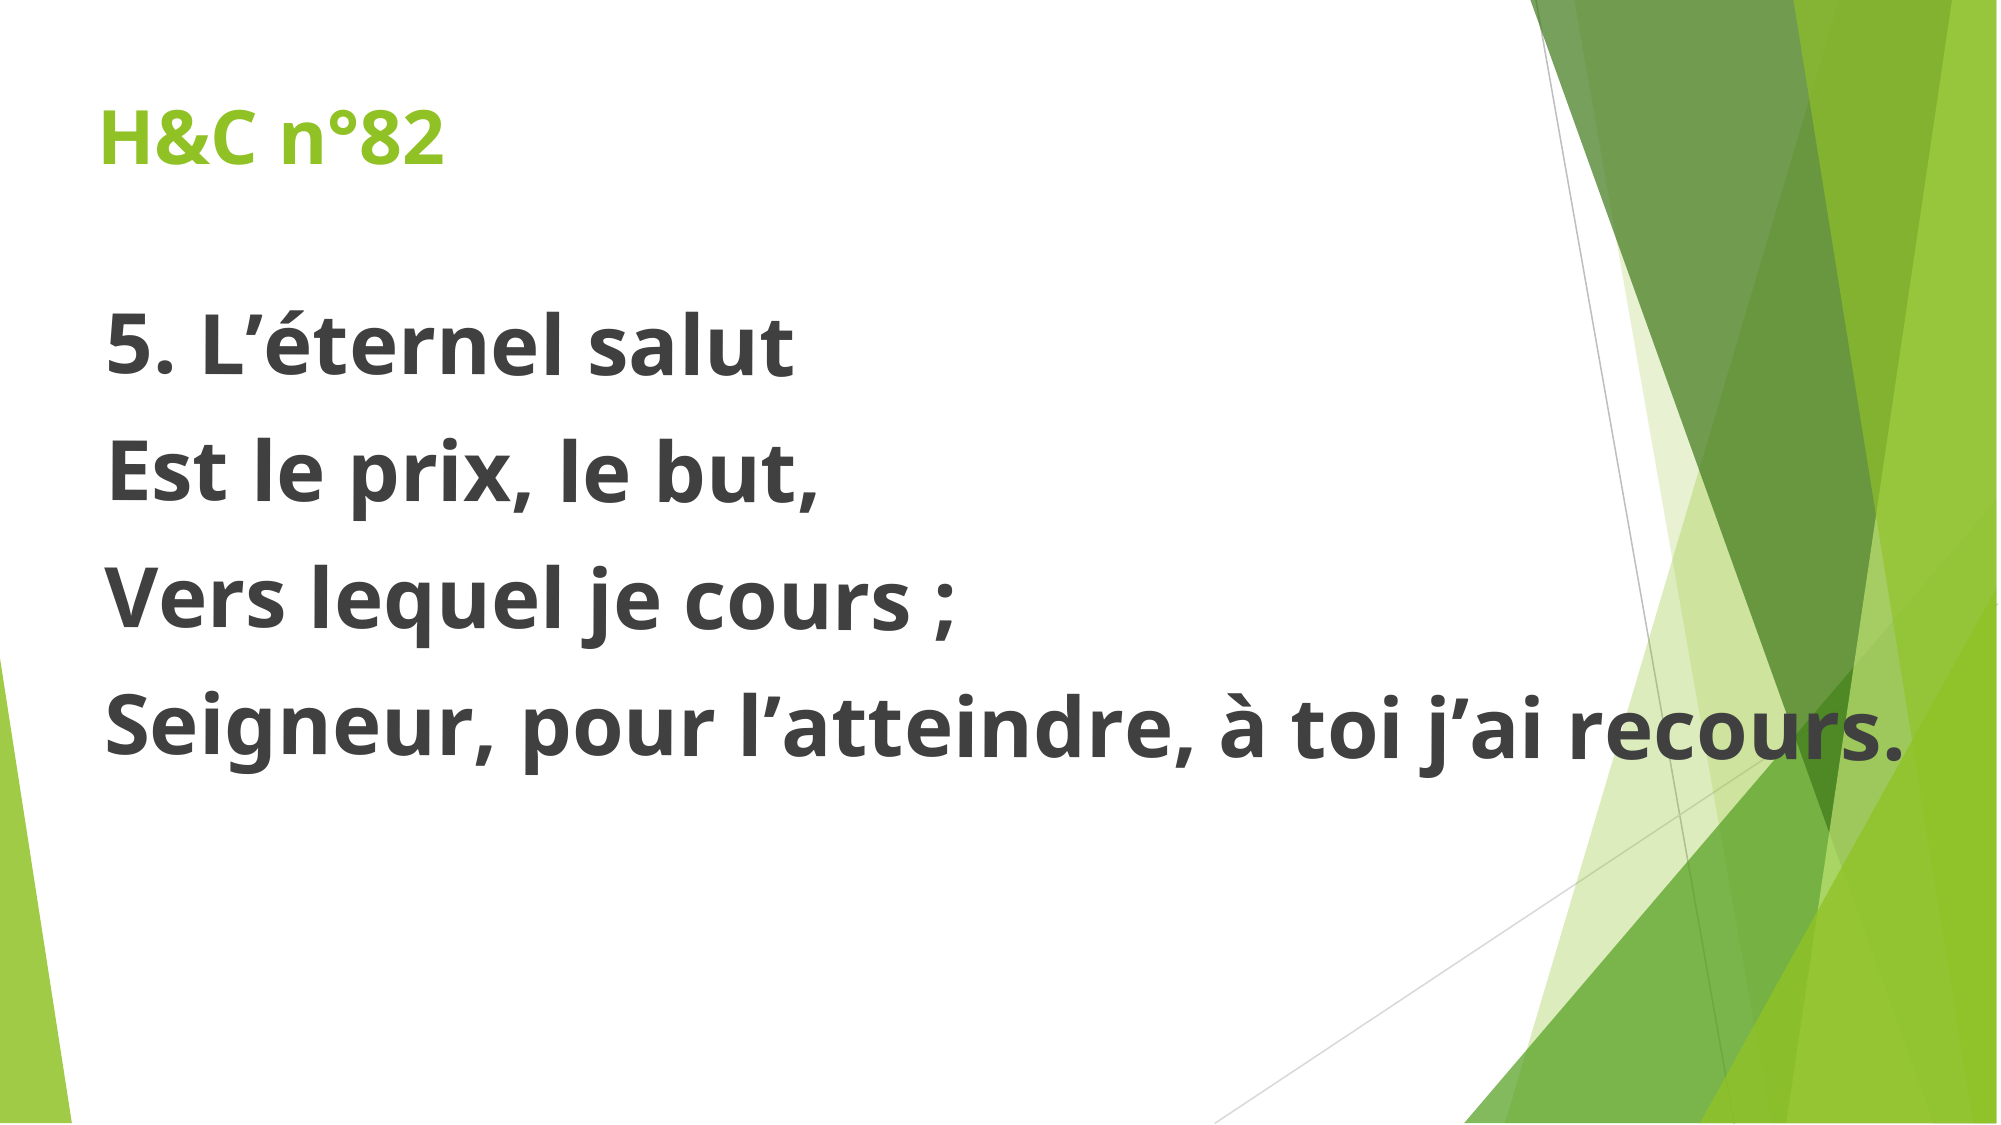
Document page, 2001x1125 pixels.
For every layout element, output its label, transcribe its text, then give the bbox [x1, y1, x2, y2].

text_box H&C n°82 [82, 82, 496, 189]
text_box 5. L’éternel salut Est le prix, le but, Vers lequel je cours ; Seigneur, pour l’atteindre, à toi j’ai recours. [88, 267, 1958, 1086]
